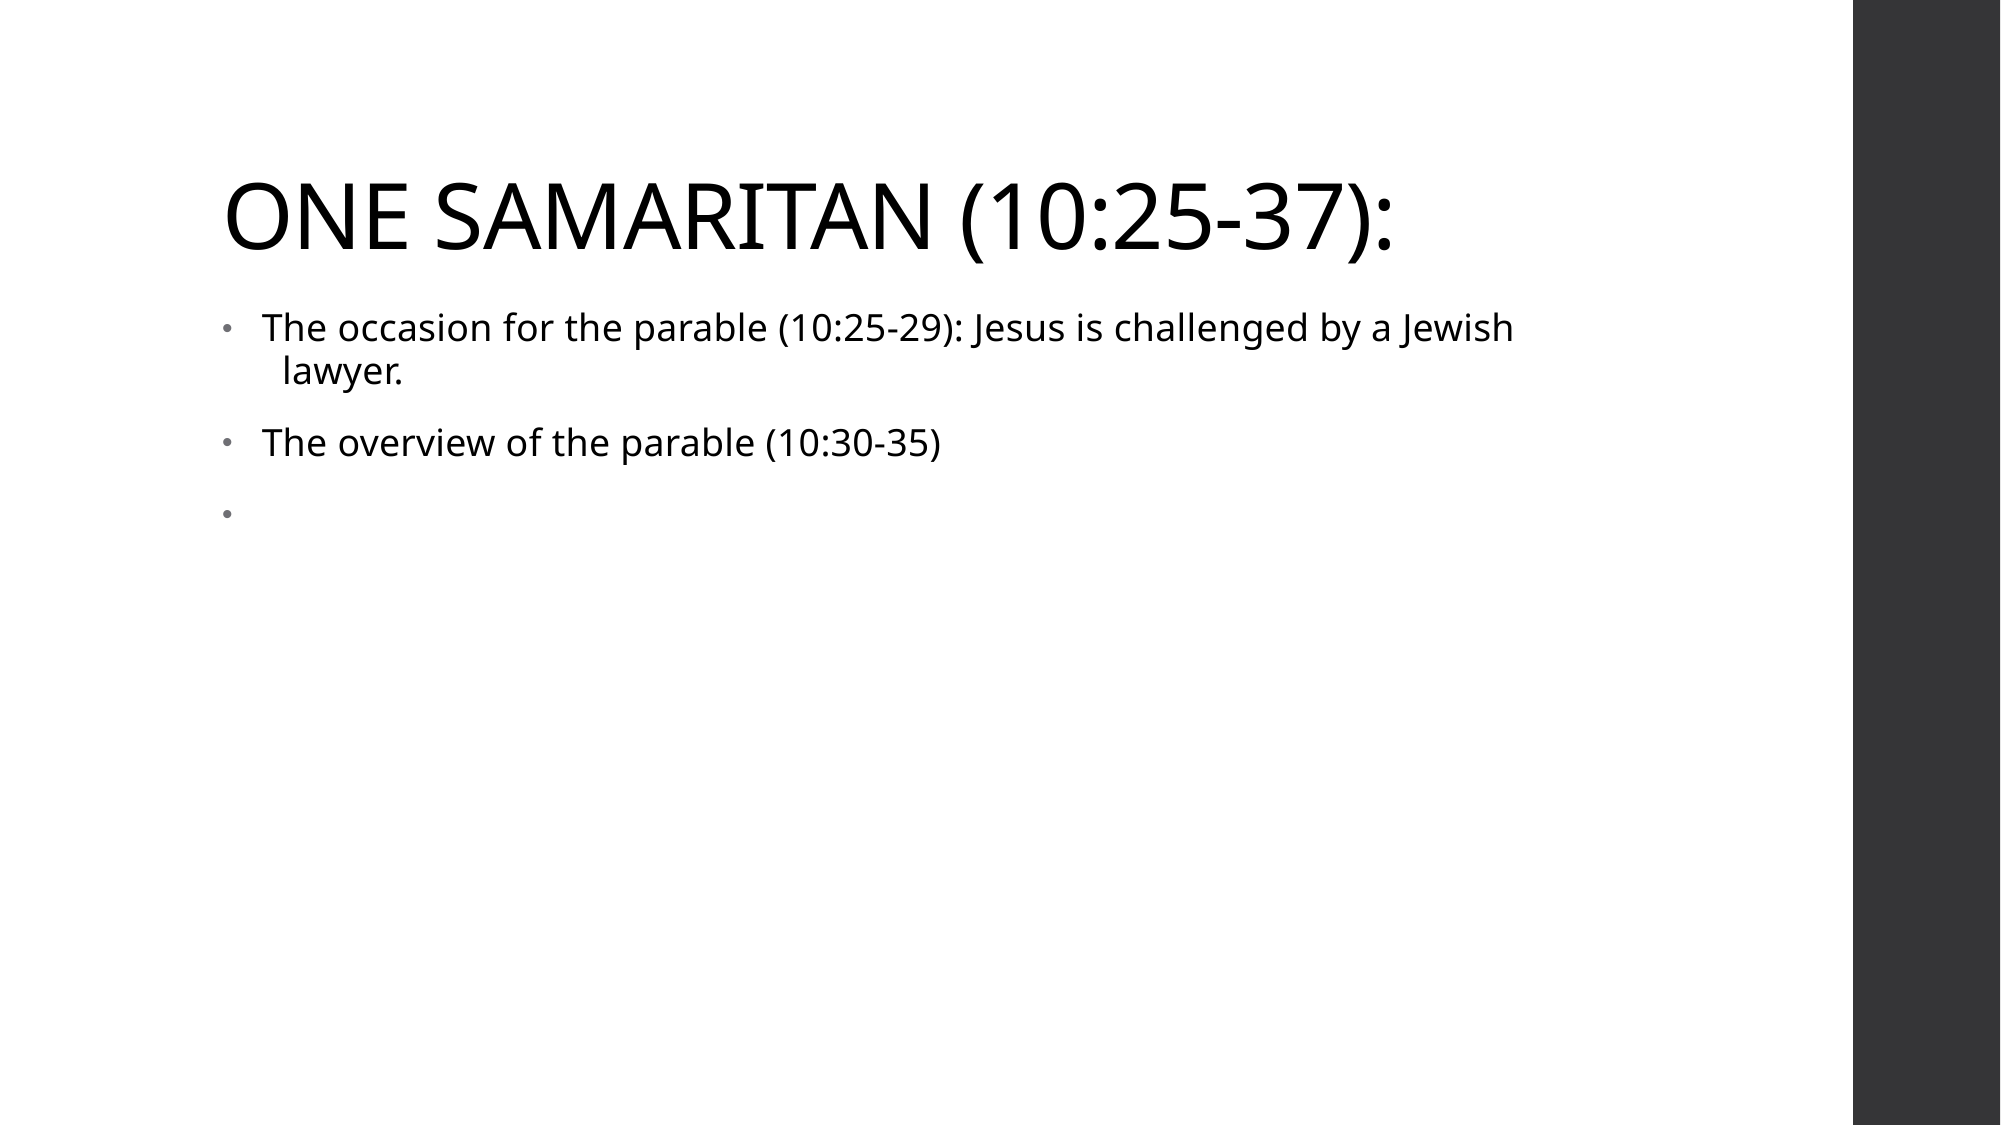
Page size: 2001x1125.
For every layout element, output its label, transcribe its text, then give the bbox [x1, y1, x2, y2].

list The occasion for the parable (10:25-29): Jesus is challenged by a Jewish lawyer. The overview of the parable (10:30-35) [206, 299, 1617, 1014]
title ONE SAMARITAN (10:25-37): [206, 60, 1797, 278]
